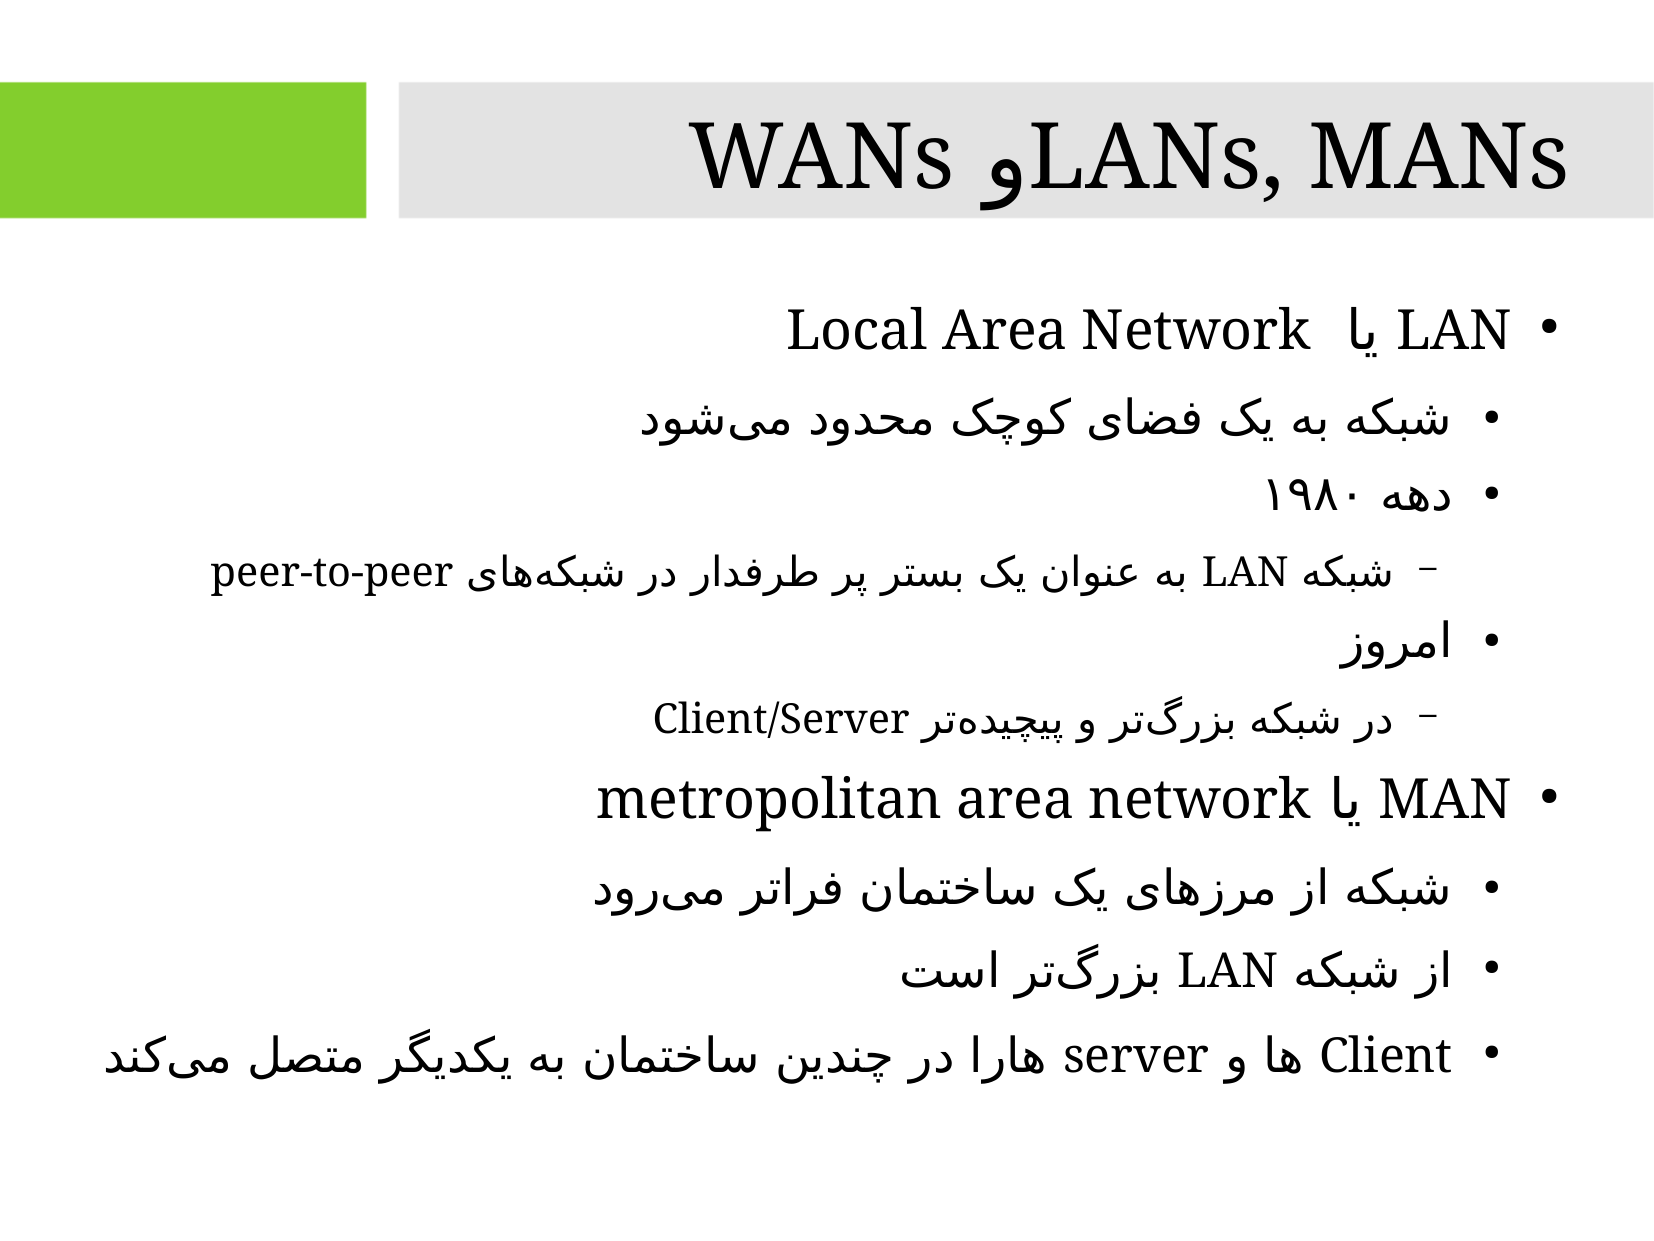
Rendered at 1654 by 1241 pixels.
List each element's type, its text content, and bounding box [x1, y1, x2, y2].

title LANs, MANsو WANs [82, 49, 1571, 257]
list LAN یا Local Area Network شبکه به یک فضای کوچک محدود می‌شود دهه ۱۹۸۰ شبکه LAN به عنوان یک بستر پر طرفدار در شبکه‌های peer-to-peer امروز در شبکه بزرگ‌تر و پیچیده‌تر Client/Server MAN یا metropolitan area network شبکه از مرزهای یک ساختمان فراتر می‌رود از شبکه LAN بزرگ‌تر است Client ها و server هارا در چندین ساختمان به یکدیگر متصل می‌کند [82, 290, 1571, 1109]
picture [0, 0, 1654, 1241]
